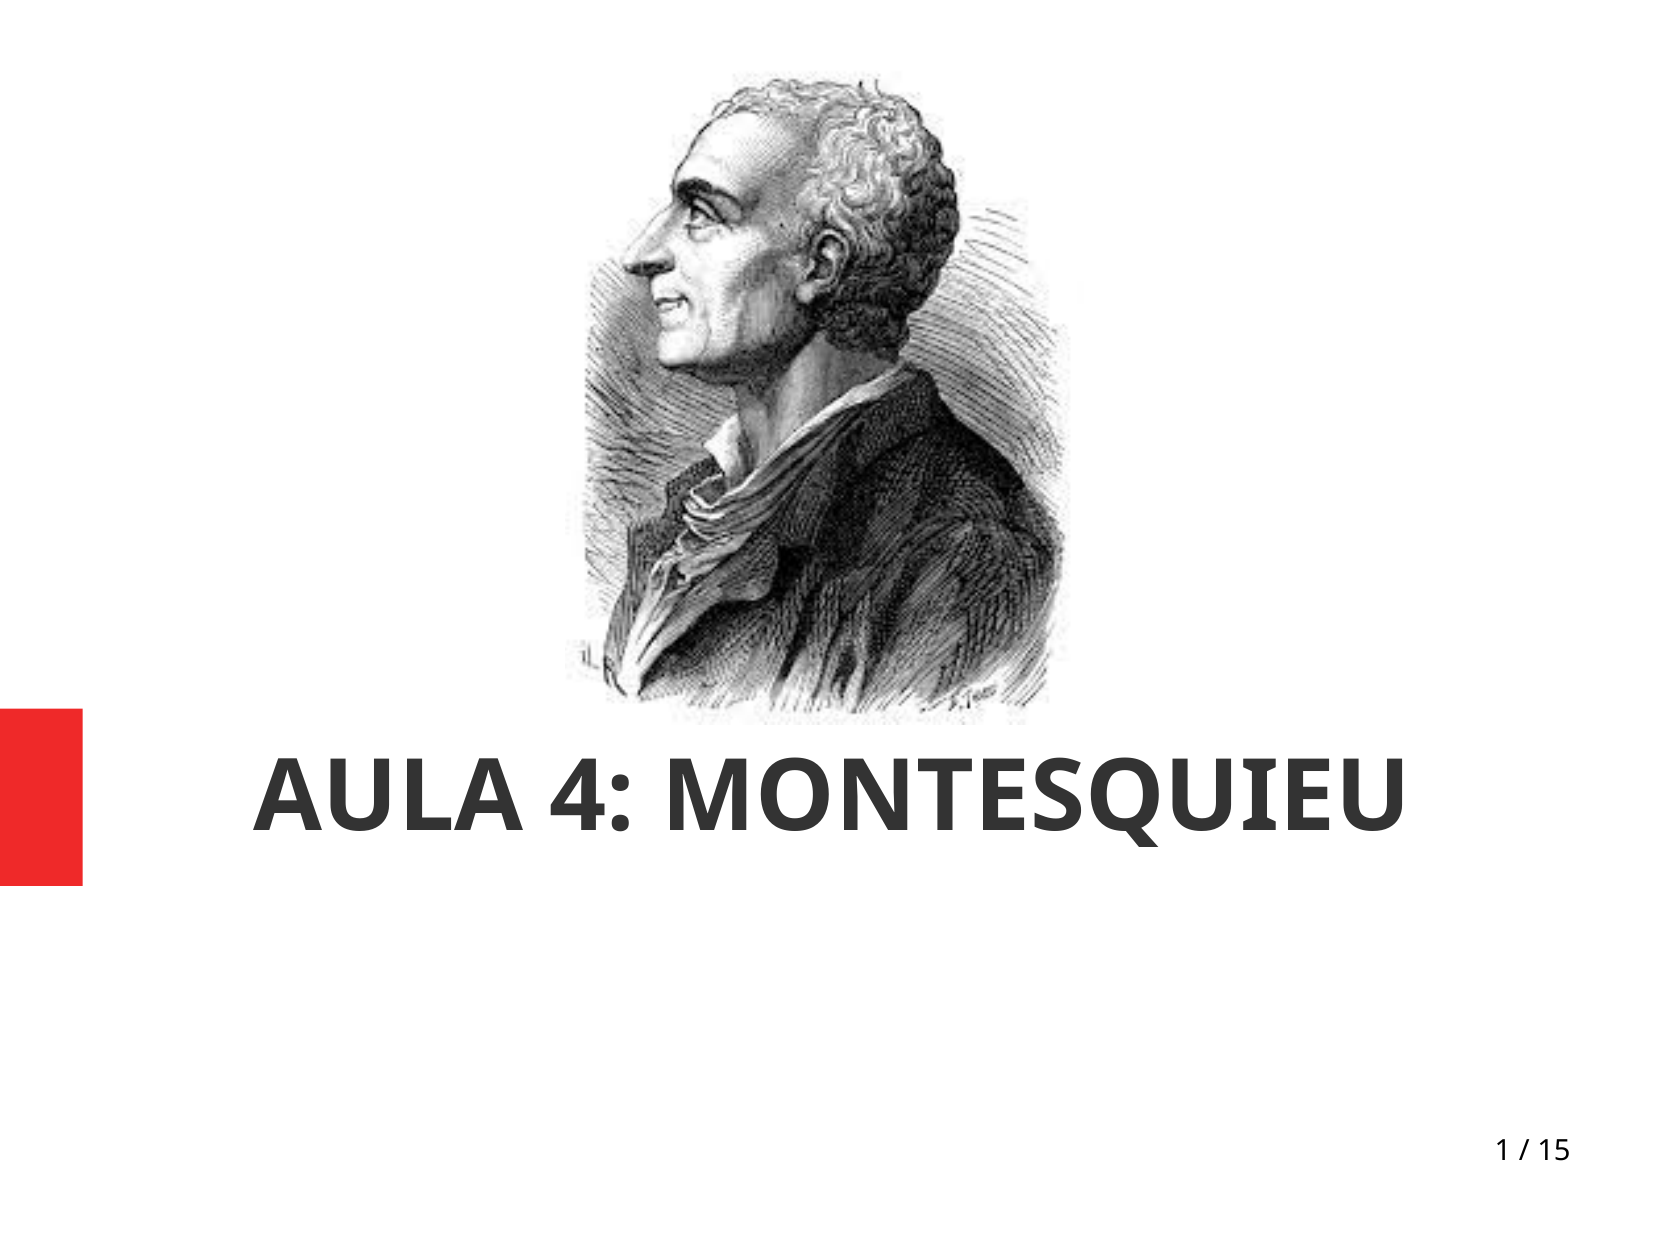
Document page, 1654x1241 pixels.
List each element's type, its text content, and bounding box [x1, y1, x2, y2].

title AULA 4: MONTESQUIEU [129, 655, 1536, 928]
picture [565, 51, 1084, 725]
